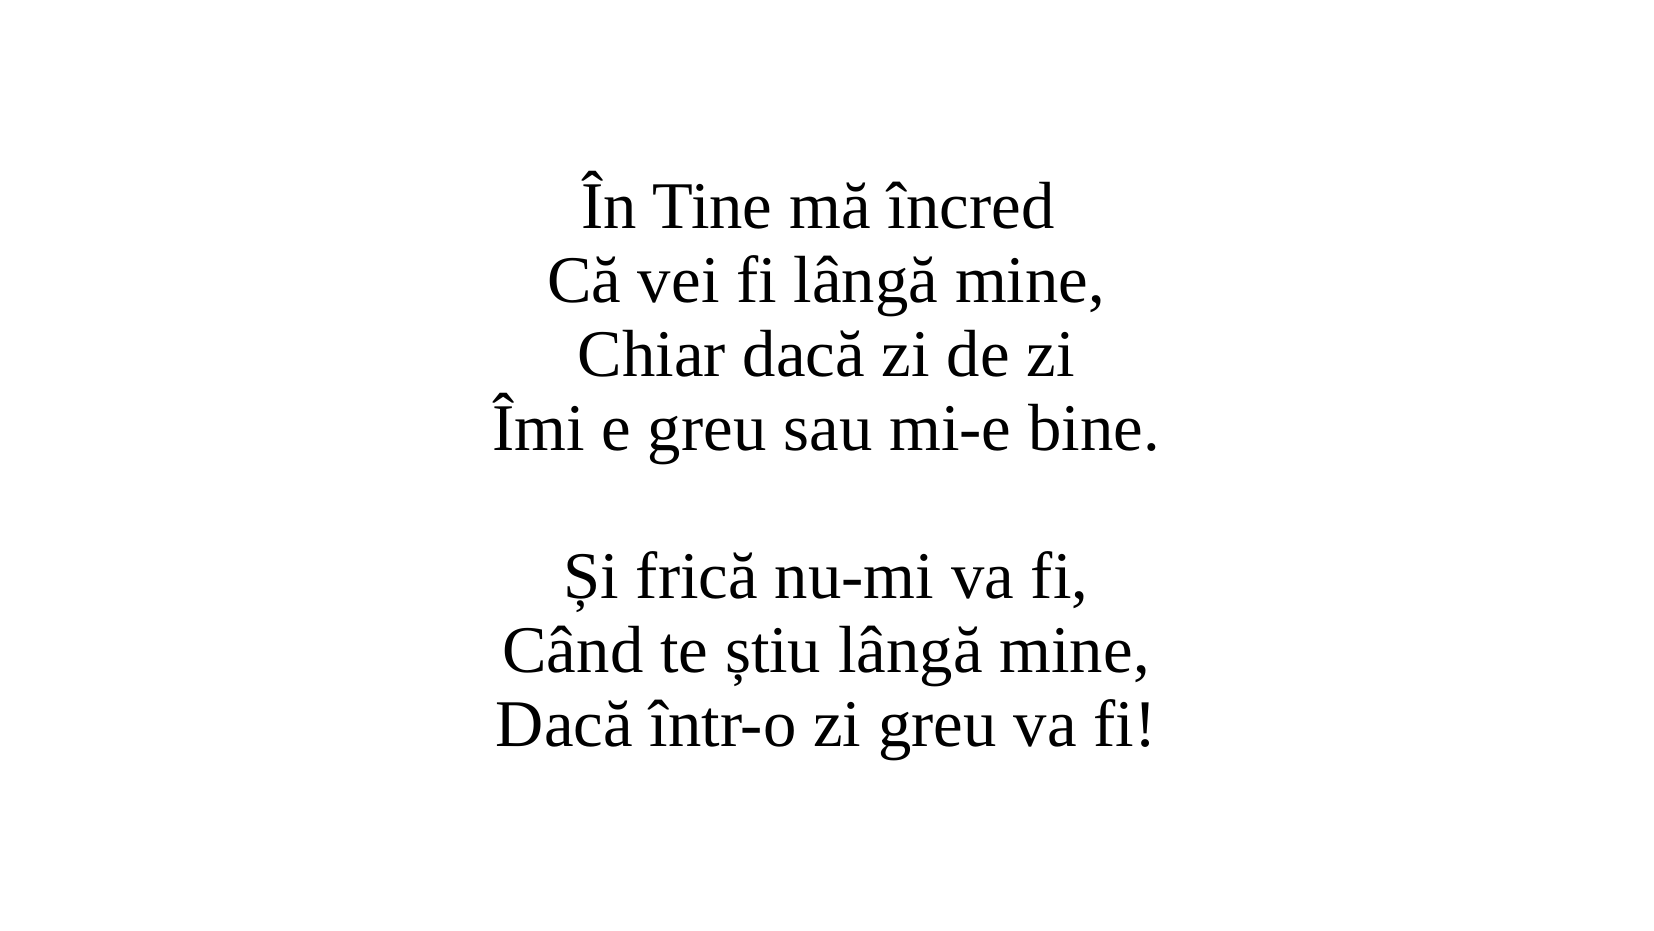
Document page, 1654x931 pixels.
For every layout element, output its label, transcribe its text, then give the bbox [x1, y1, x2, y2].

subtitle În Tine mă încred Că vei fi lângă mine, Chiar dacă zi de zi Îmi e greu sau mi-e bine. Și frică nu-mi va fi, Când te știu lângă mine, Dacă într-o zi greu va fi! [300, 150, 1354, 781]
